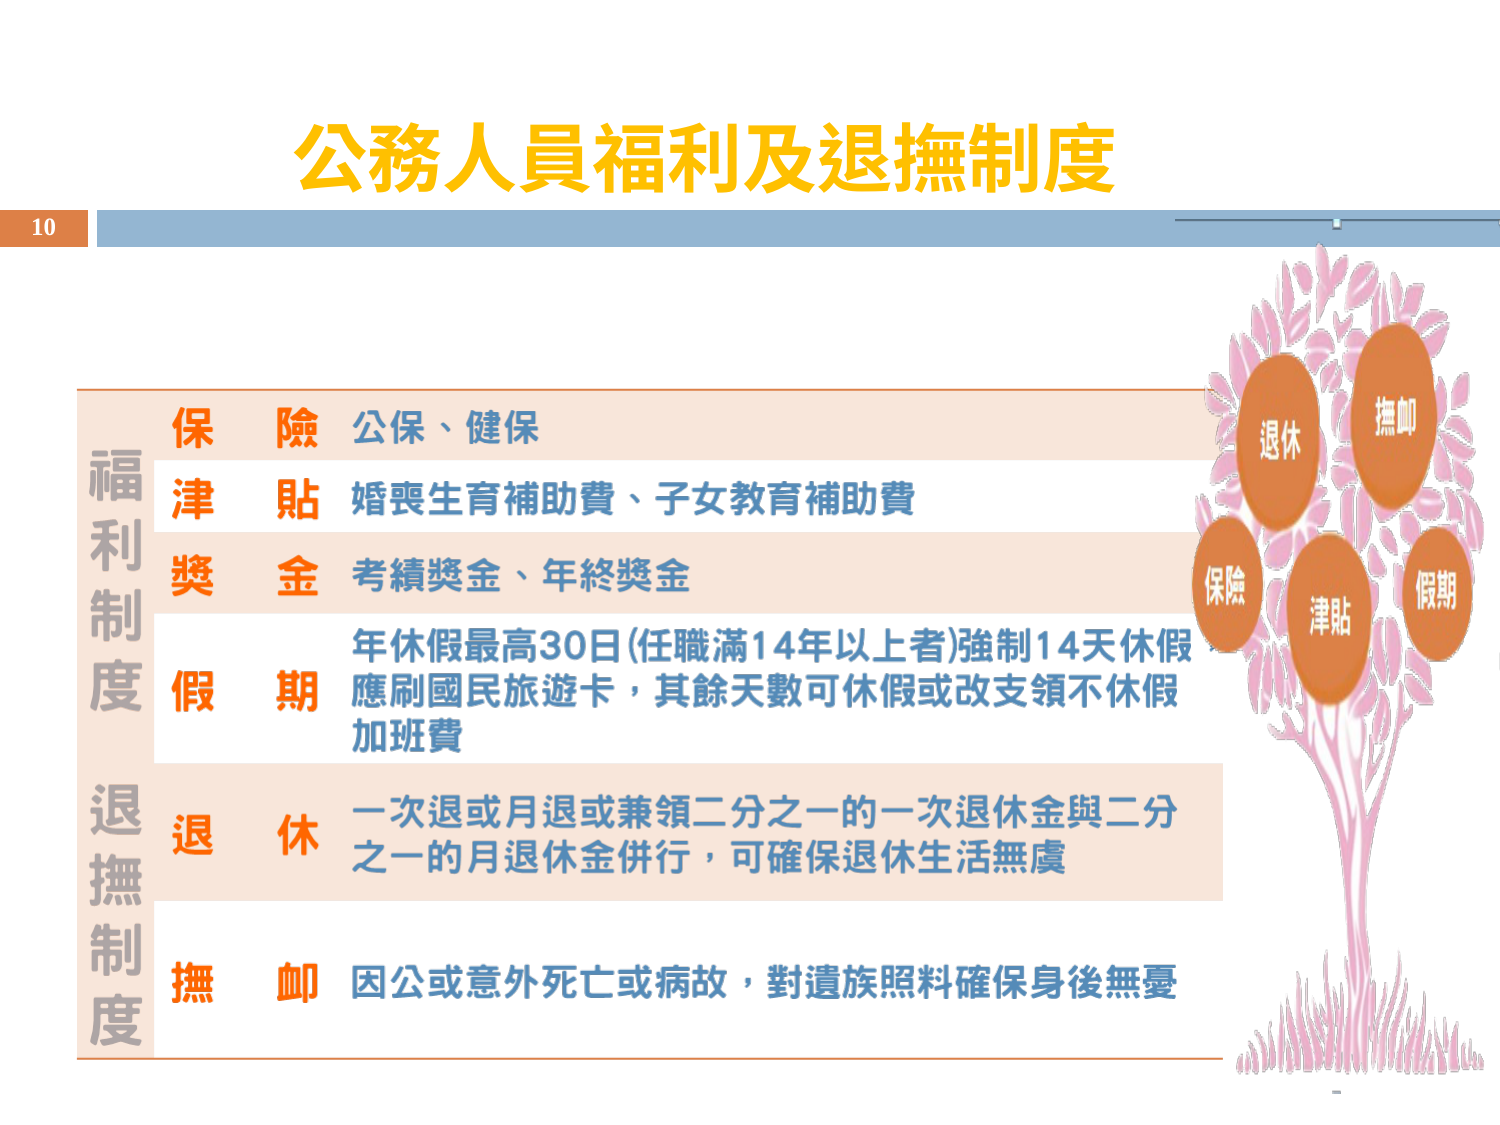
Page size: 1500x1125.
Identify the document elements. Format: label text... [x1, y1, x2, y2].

title 公務人員福利及退撫制度 [277, 68, 1248, 244]
picture [51, 220, 1500, 1094]
text_box 9 [0, 208, 88, 249]
